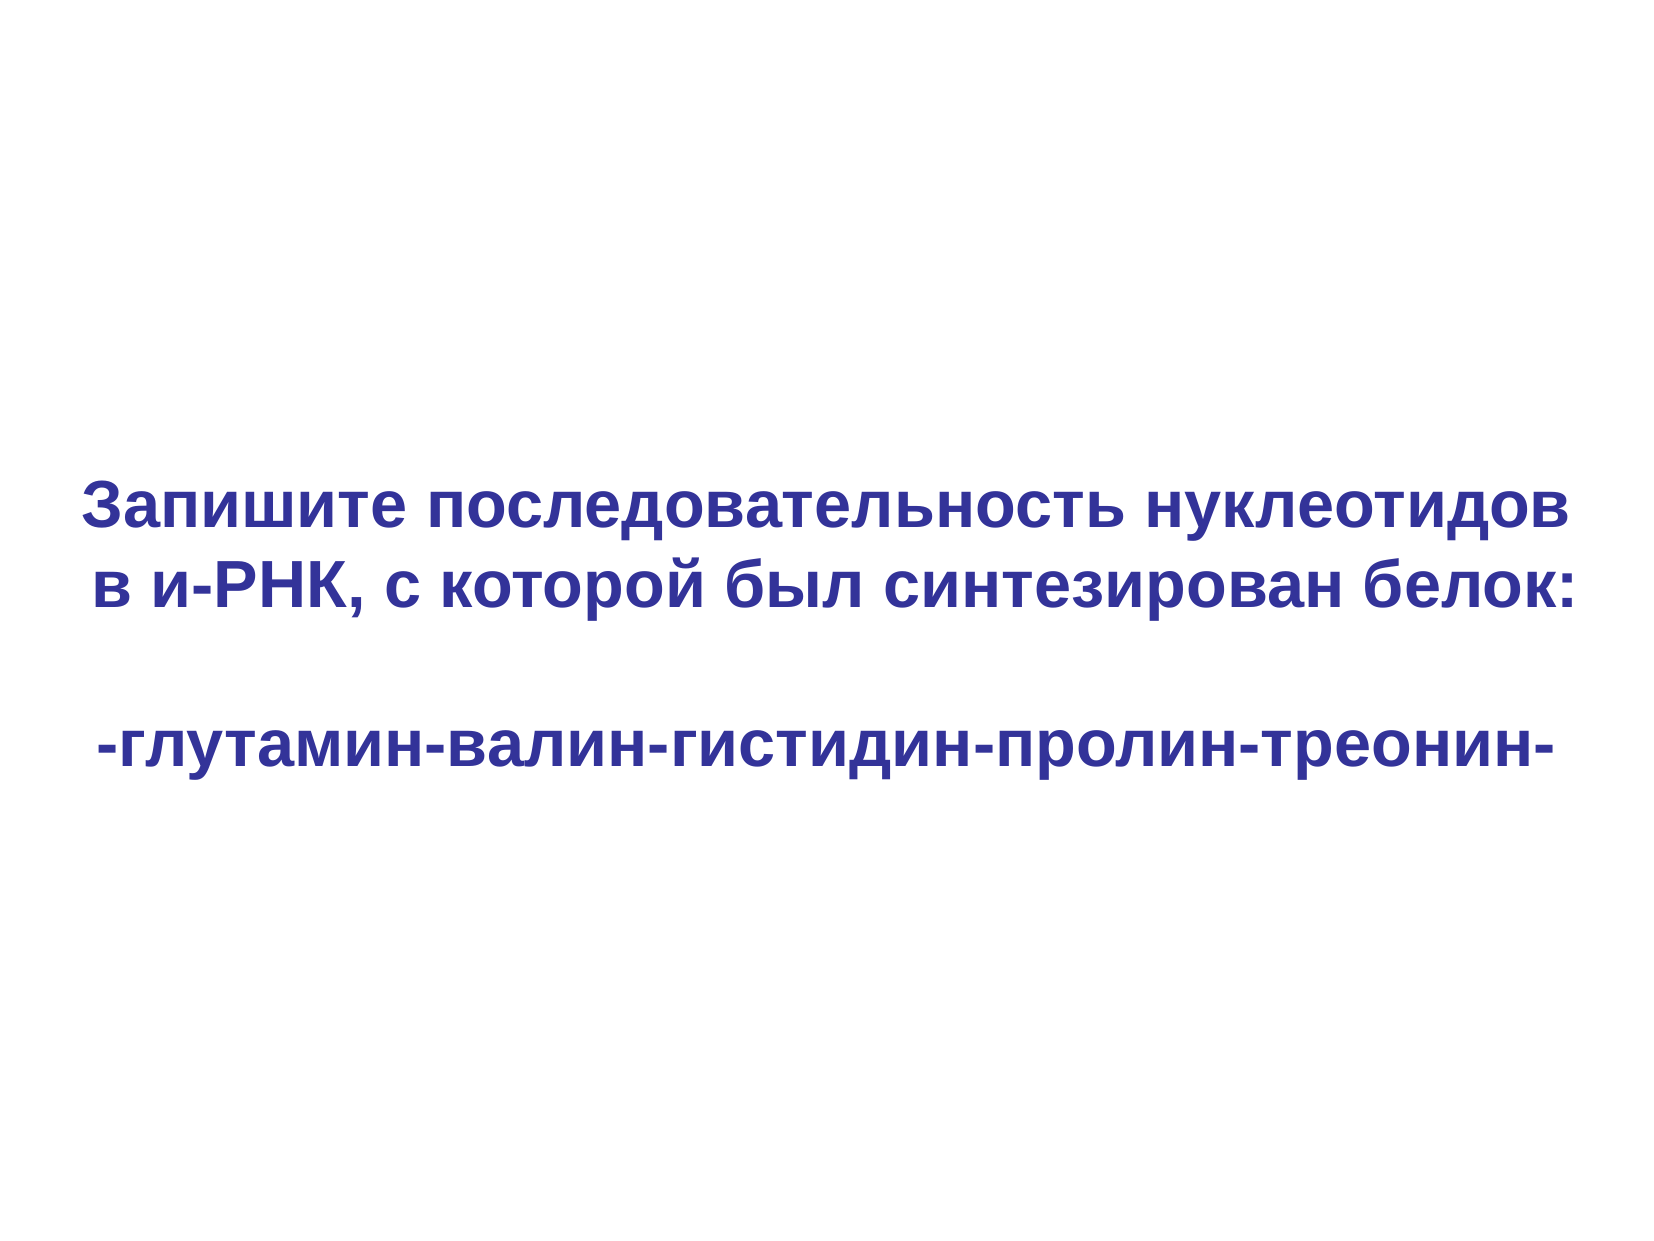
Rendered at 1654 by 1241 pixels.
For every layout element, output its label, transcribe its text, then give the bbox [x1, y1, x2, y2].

text_box Запишите последовательность нуклеотидов в и-РНК, с которой был синтезирован белок: -глутамин-валин-гистидин-пролин-треонин- [0, 452, 1654, 788]
